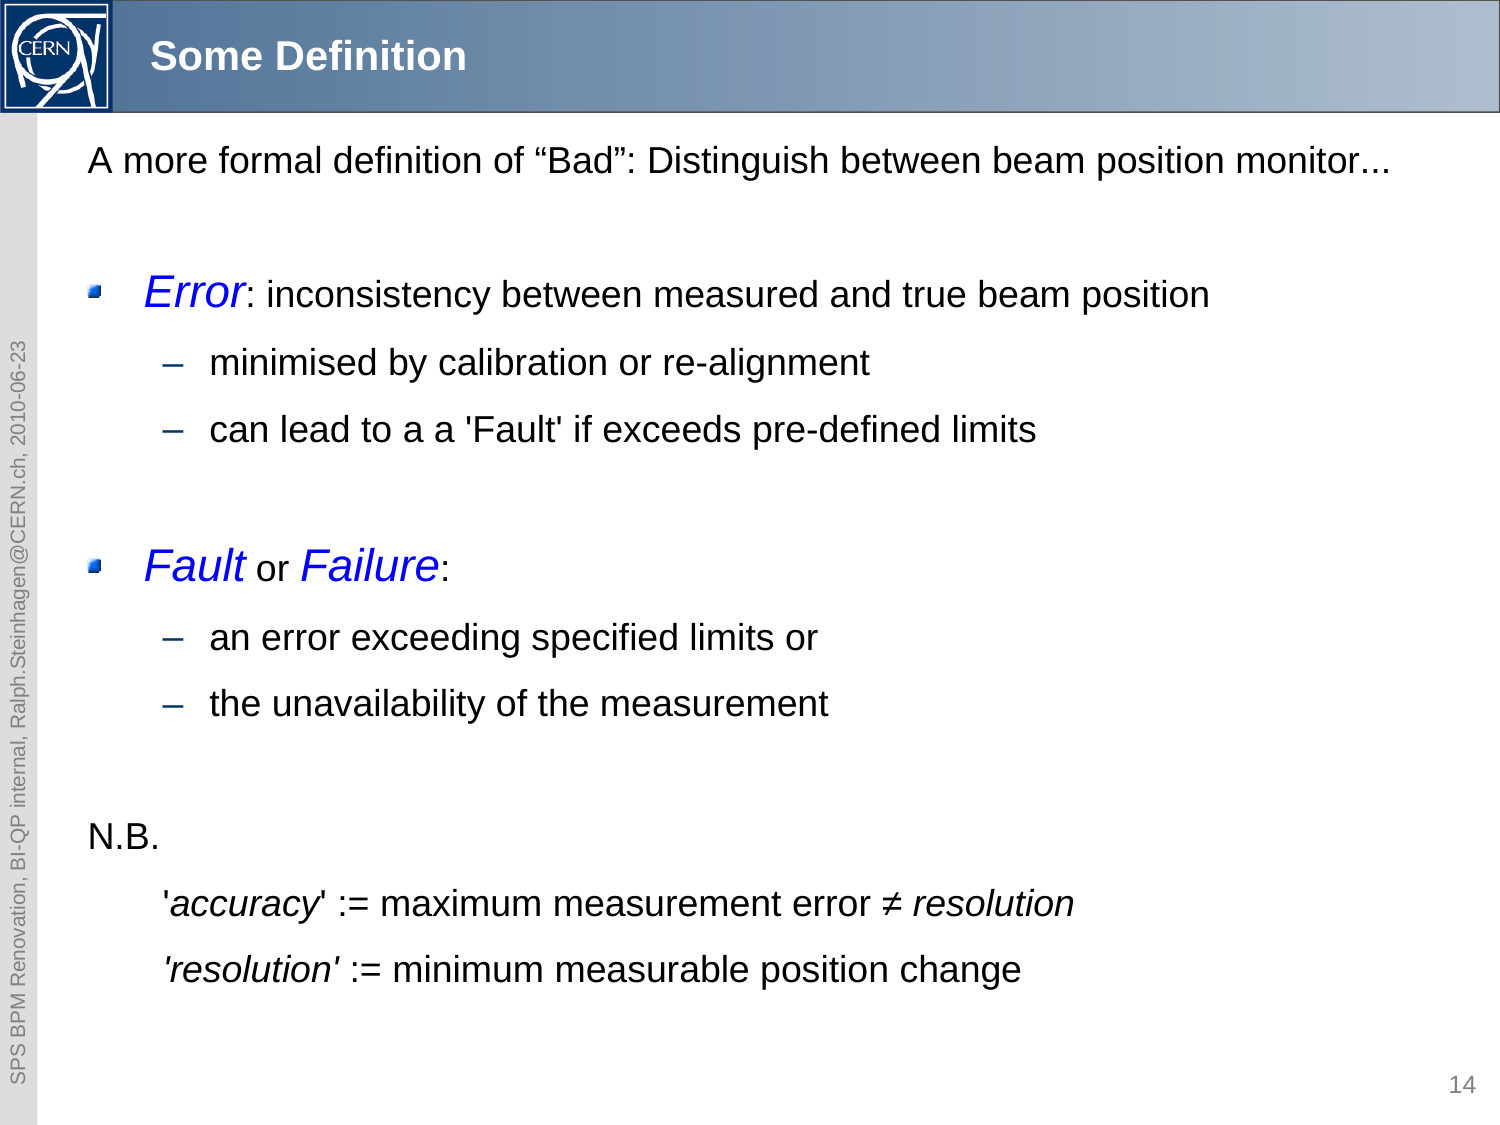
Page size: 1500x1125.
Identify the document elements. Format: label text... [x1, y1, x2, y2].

picture [0, 0, 113, 113]
title Some Definition [150, 0, 1201, 113]
list A more formal definition of “Bad”: Distinguish between beam position monitor... Error: inconsistency between measured and true beam position minimised by calibration or re-alignment can lead to a a 'Fault' if exceeds pre-defined limits Fault or Failure: an error exceeding specified limits or the unavailability of the measurement N.B. 'accuracy' := maximum measurement error ≠ resolution 'resolution' := minimum measurable position change [87, 137, 1438, 1030]
